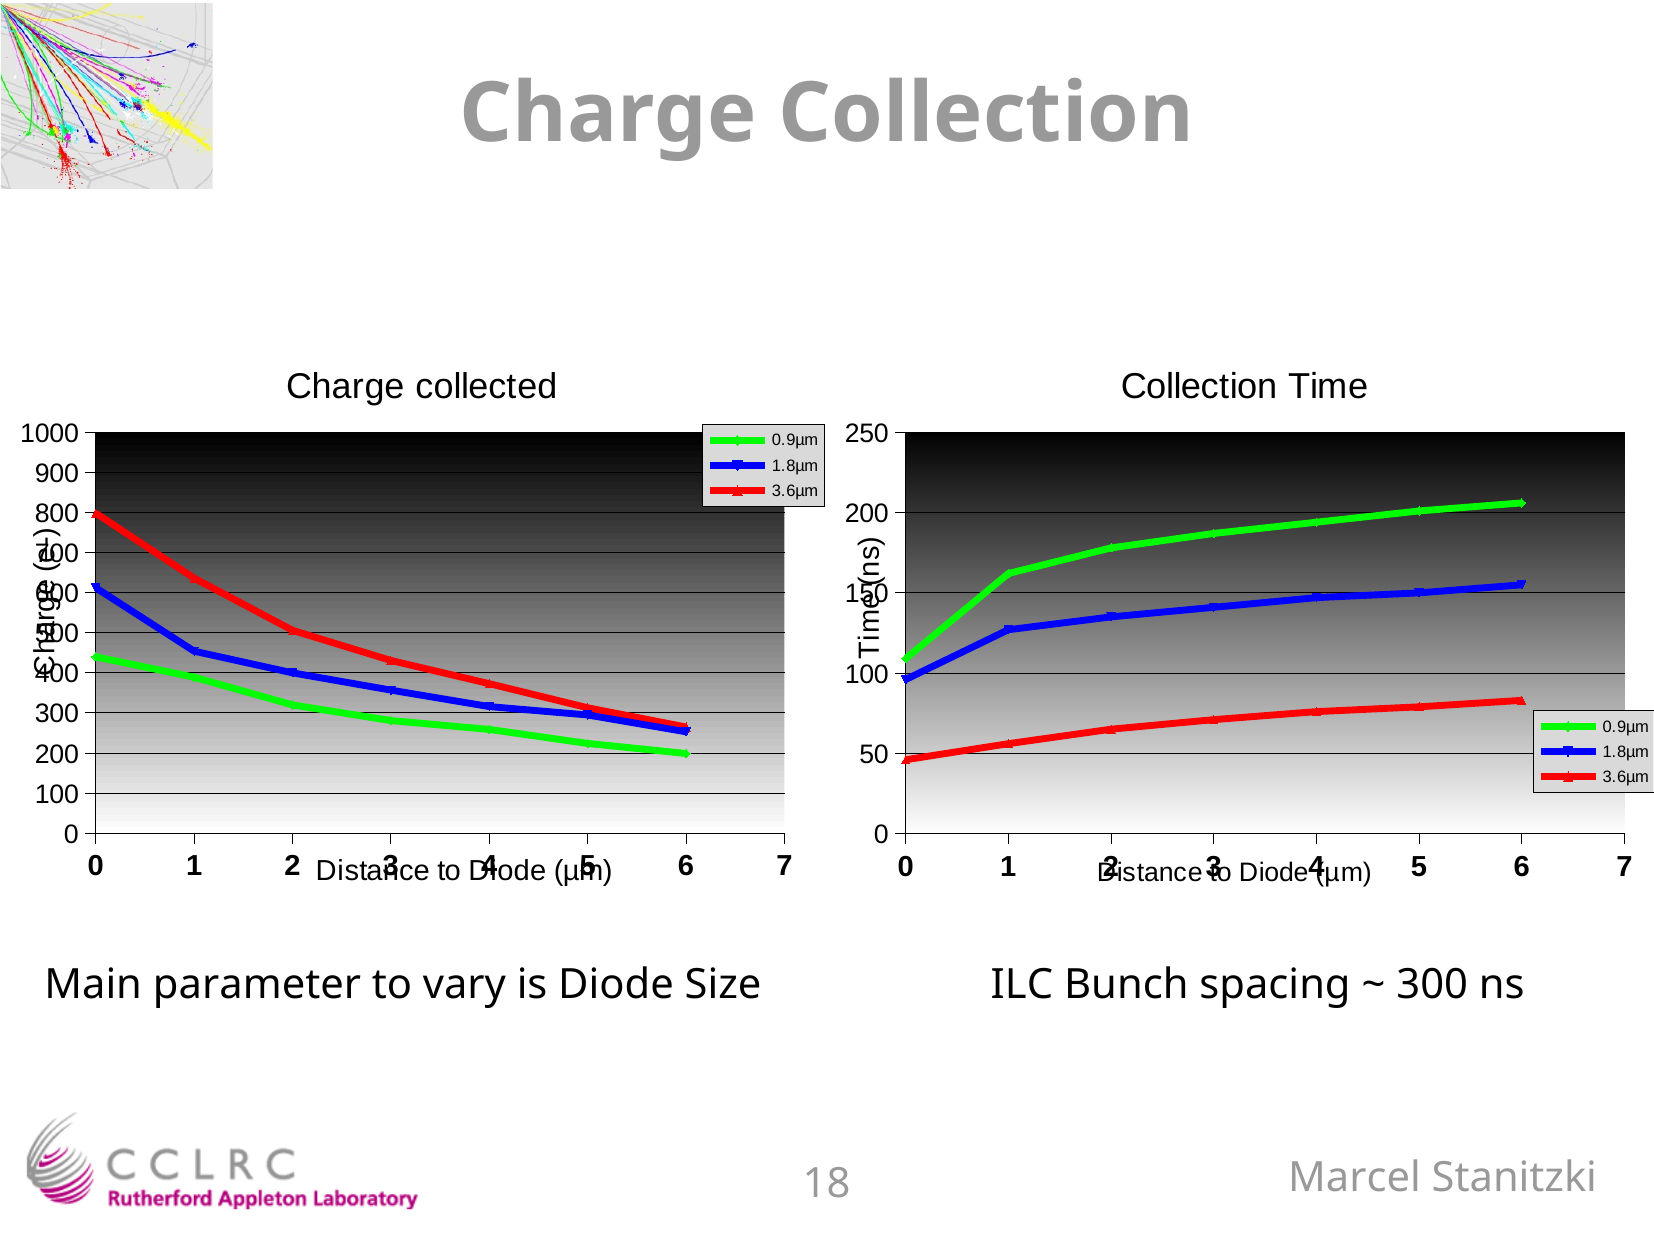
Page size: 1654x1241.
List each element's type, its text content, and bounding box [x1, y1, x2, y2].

picture [19, 1110, 426, 1212]
chart [3, 343, 1654, 896]
picture [0, 3, 213, 189]
text_box Main parameter to vary is Diode Size [29, 946, 838, 1013]
title Charge Collection [203, 5, 1451, 213]
text_box ILC Bunch spacing ~ 300 ns [975, 946, 1600, 1013]
